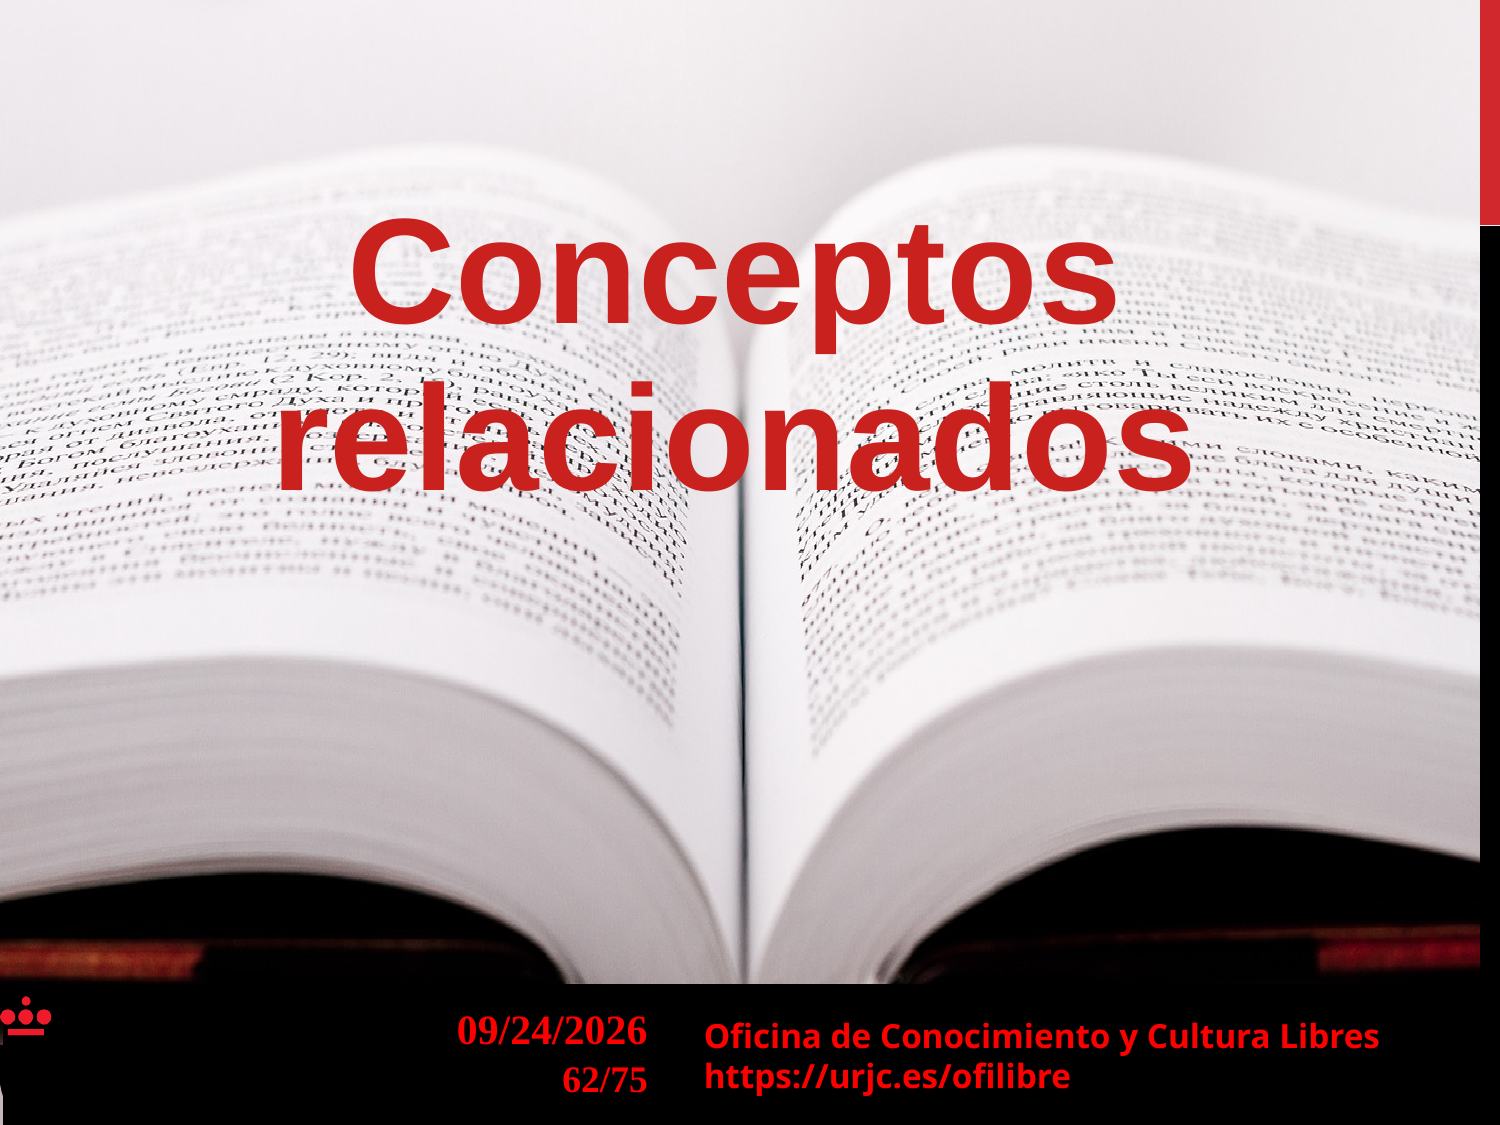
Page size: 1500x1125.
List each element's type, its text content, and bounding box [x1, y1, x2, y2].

text_box Conceptos relacionados [120, 179, 1351, 530]
title [75, 285, 1425, 661]
picture [0, 0, 1500, 1014]
